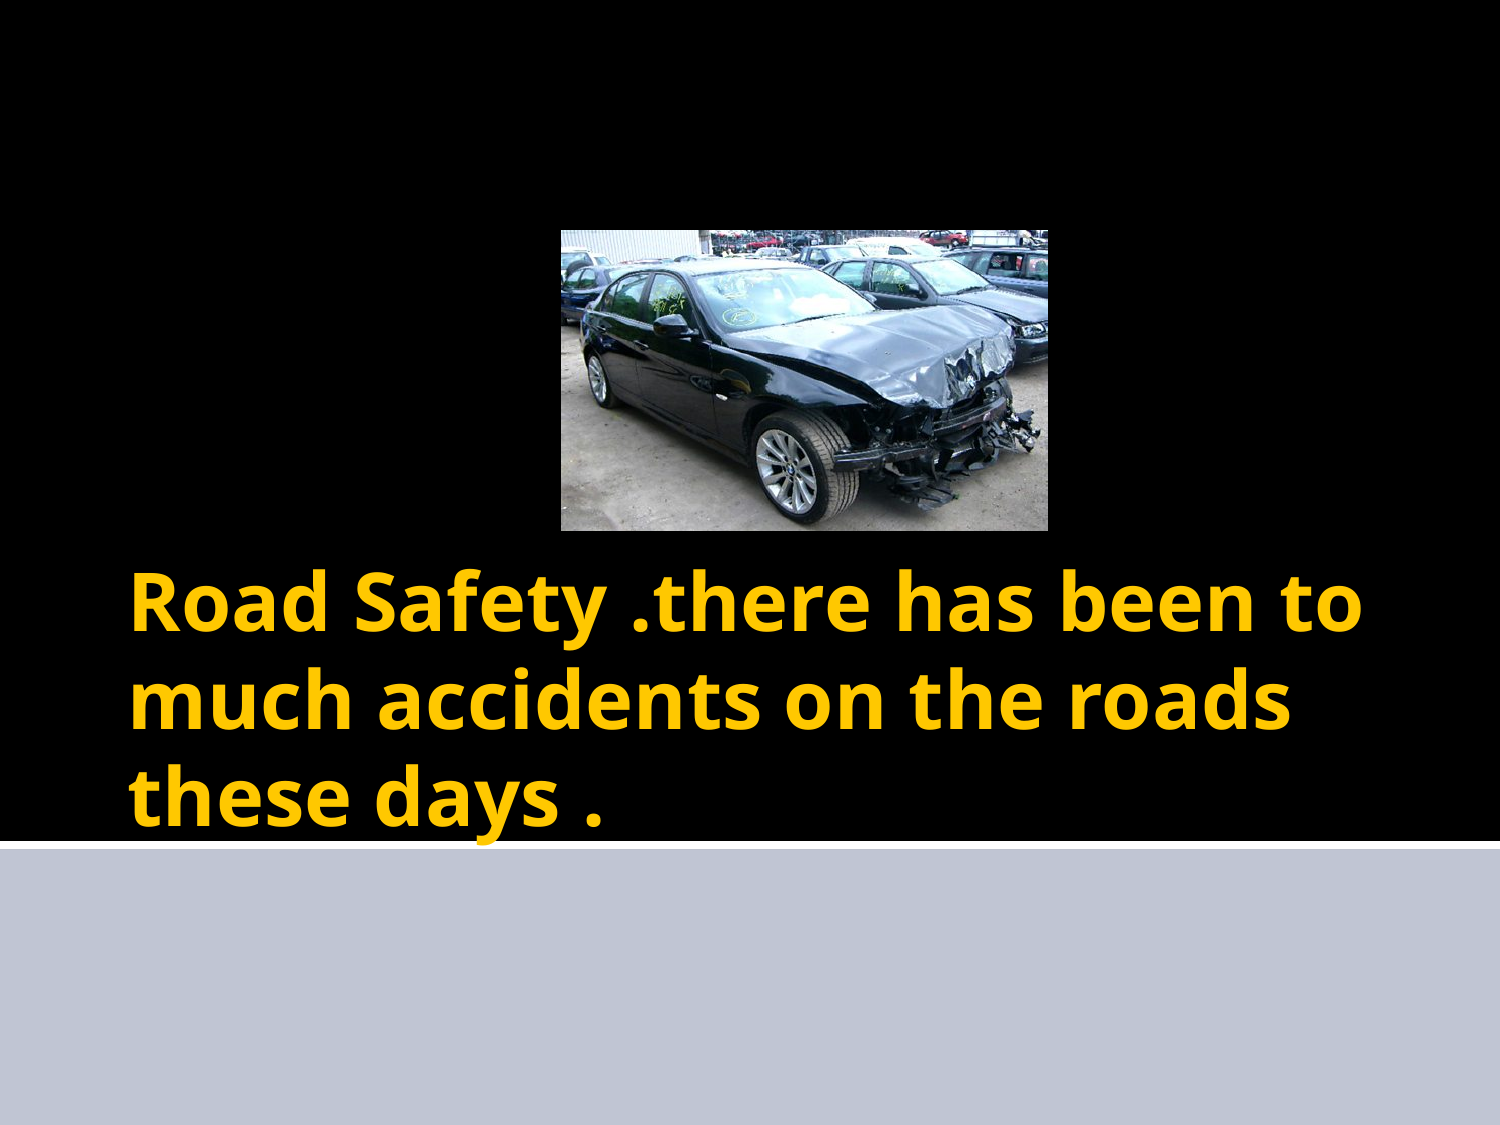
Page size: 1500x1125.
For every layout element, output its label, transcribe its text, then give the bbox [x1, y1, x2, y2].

title Road Safety .there has been to much accidents on the roads these days . [112, 550, 1438, 826]
picture [561, 230, 1048, 531]
